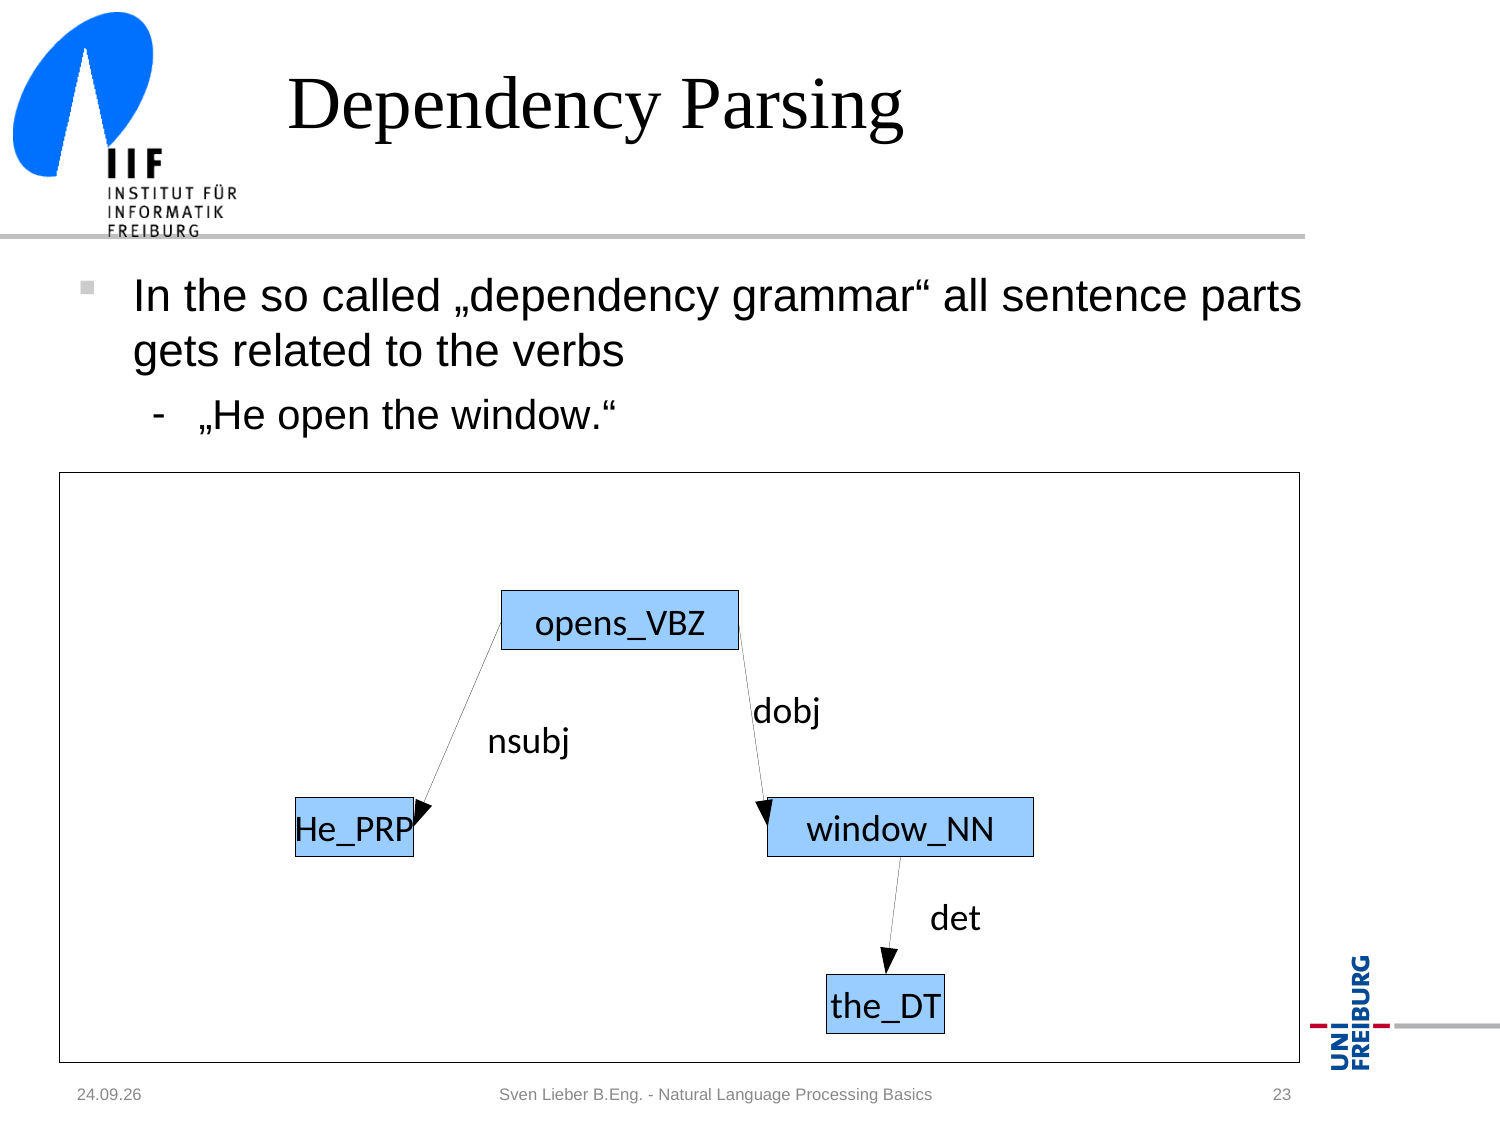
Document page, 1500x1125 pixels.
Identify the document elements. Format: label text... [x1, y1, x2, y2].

text_box det [915, 885, 1063, 946]
picture [13, 12, 237, 237]
text_box window_NN [767, 797, 1034, 857]
text_box nsubj [472, 708, 621, 769]
text_box He_PRP [295, 797, 414, 857]
text_box dobj [738, 679, 886, 739]
text_box the_DT [826, 974, 945, 1034]
title Dependency Parsing [272, 46, 1306, 152]
picture [1310, 956, 1500, 1070]
list In the so called „dependency grammar“ all sentence parts gets related to the verbs „He open the window.“ [76, 473, 1299, 896]
text_box opens_VBZ [501, 590, 739, 650]
list In the so called „dependency grammar“ all sentence parts gets related to the verbs „He open the window.“ [76, 265, 1306, 896]
